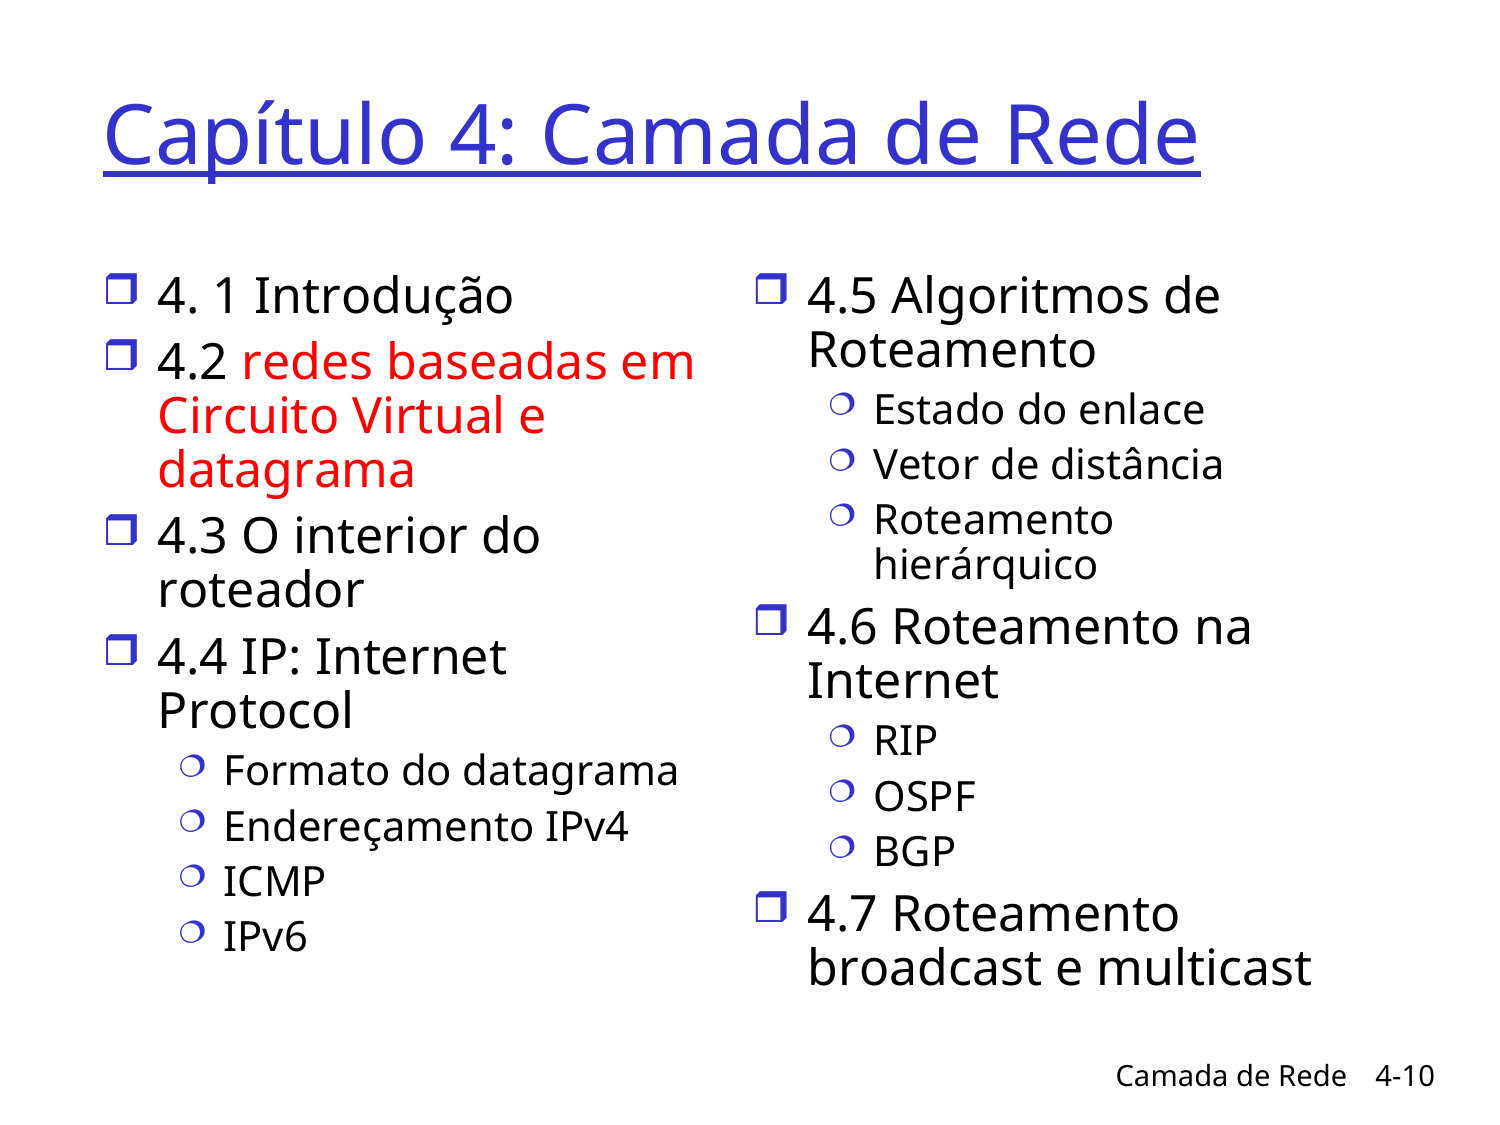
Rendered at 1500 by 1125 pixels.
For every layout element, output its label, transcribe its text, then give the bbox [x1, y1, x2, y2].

text_box 4.5 Algoritmos de Roteamento Estado do enlace Vetor de distância Roteamento hierárquico 4.6 Roteamento na Internet RIP OSPF BGP 4.7 Roteamento broadcast e multicast [737, 262, 1363, 1026]
text_box 4. 1 Introdução 4.2 redes baseadas em Circuito Virtual e datagrama 4.3 O interior do roteador 4.4 IP: Internet Protocol Formato do datagrama Endereçamento IPv4 ICMP IPv6 [87, 262, 713, 1026]
text_box Capítulo 4: Camada de Rede [87, 37, 1363, 225]
text_box 4-<número> [1339, 1050, 1451, 1125]
text_box Camada de Rede [887, 1050, 1339, 1125]
